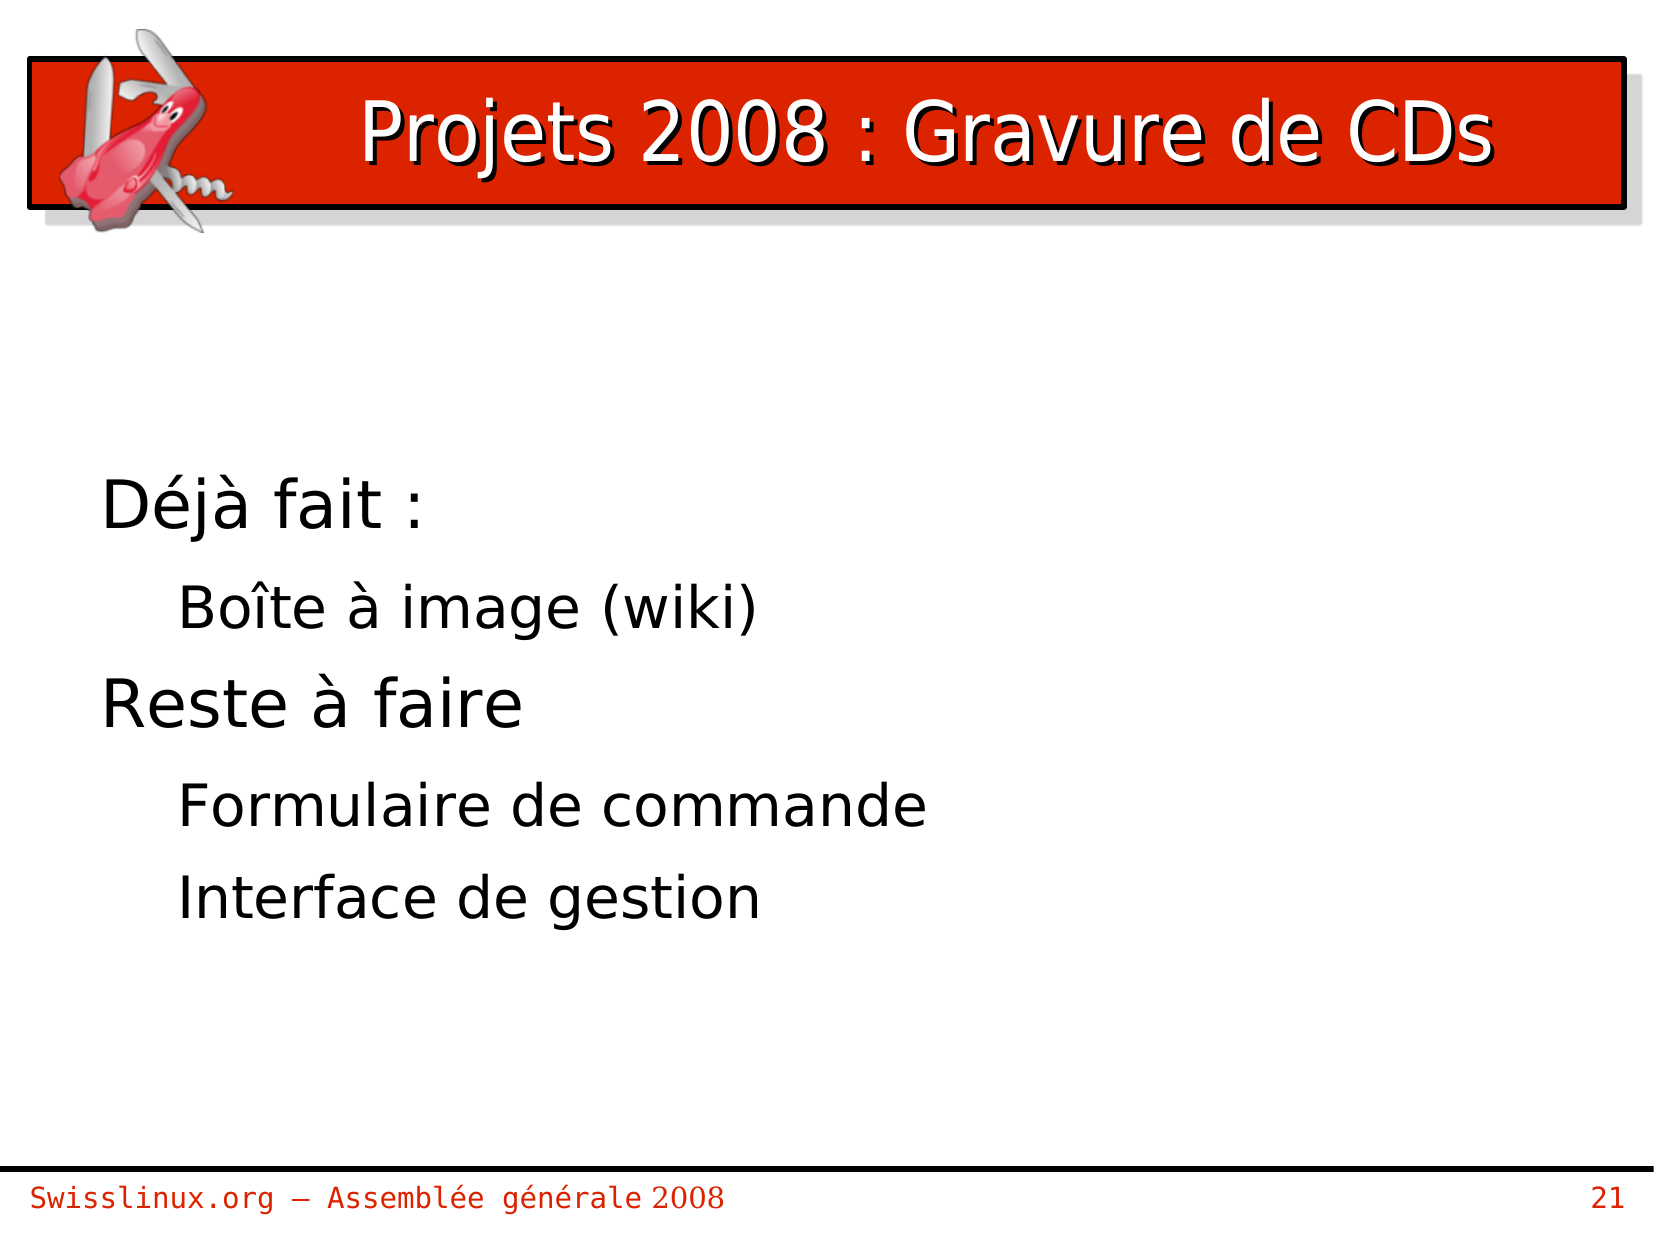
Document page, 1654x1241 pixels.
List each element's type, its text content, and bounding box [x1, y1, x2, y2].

list Déjà fait : Boîte à image (wiki) Reste à faire Formulaire de commande Interface de gestion [82, 297, 1571, 1102]
picture [59, 29, 234, 233]
title Projets 2008 : Gravure de CDs [259, 84, 1595, 182]
